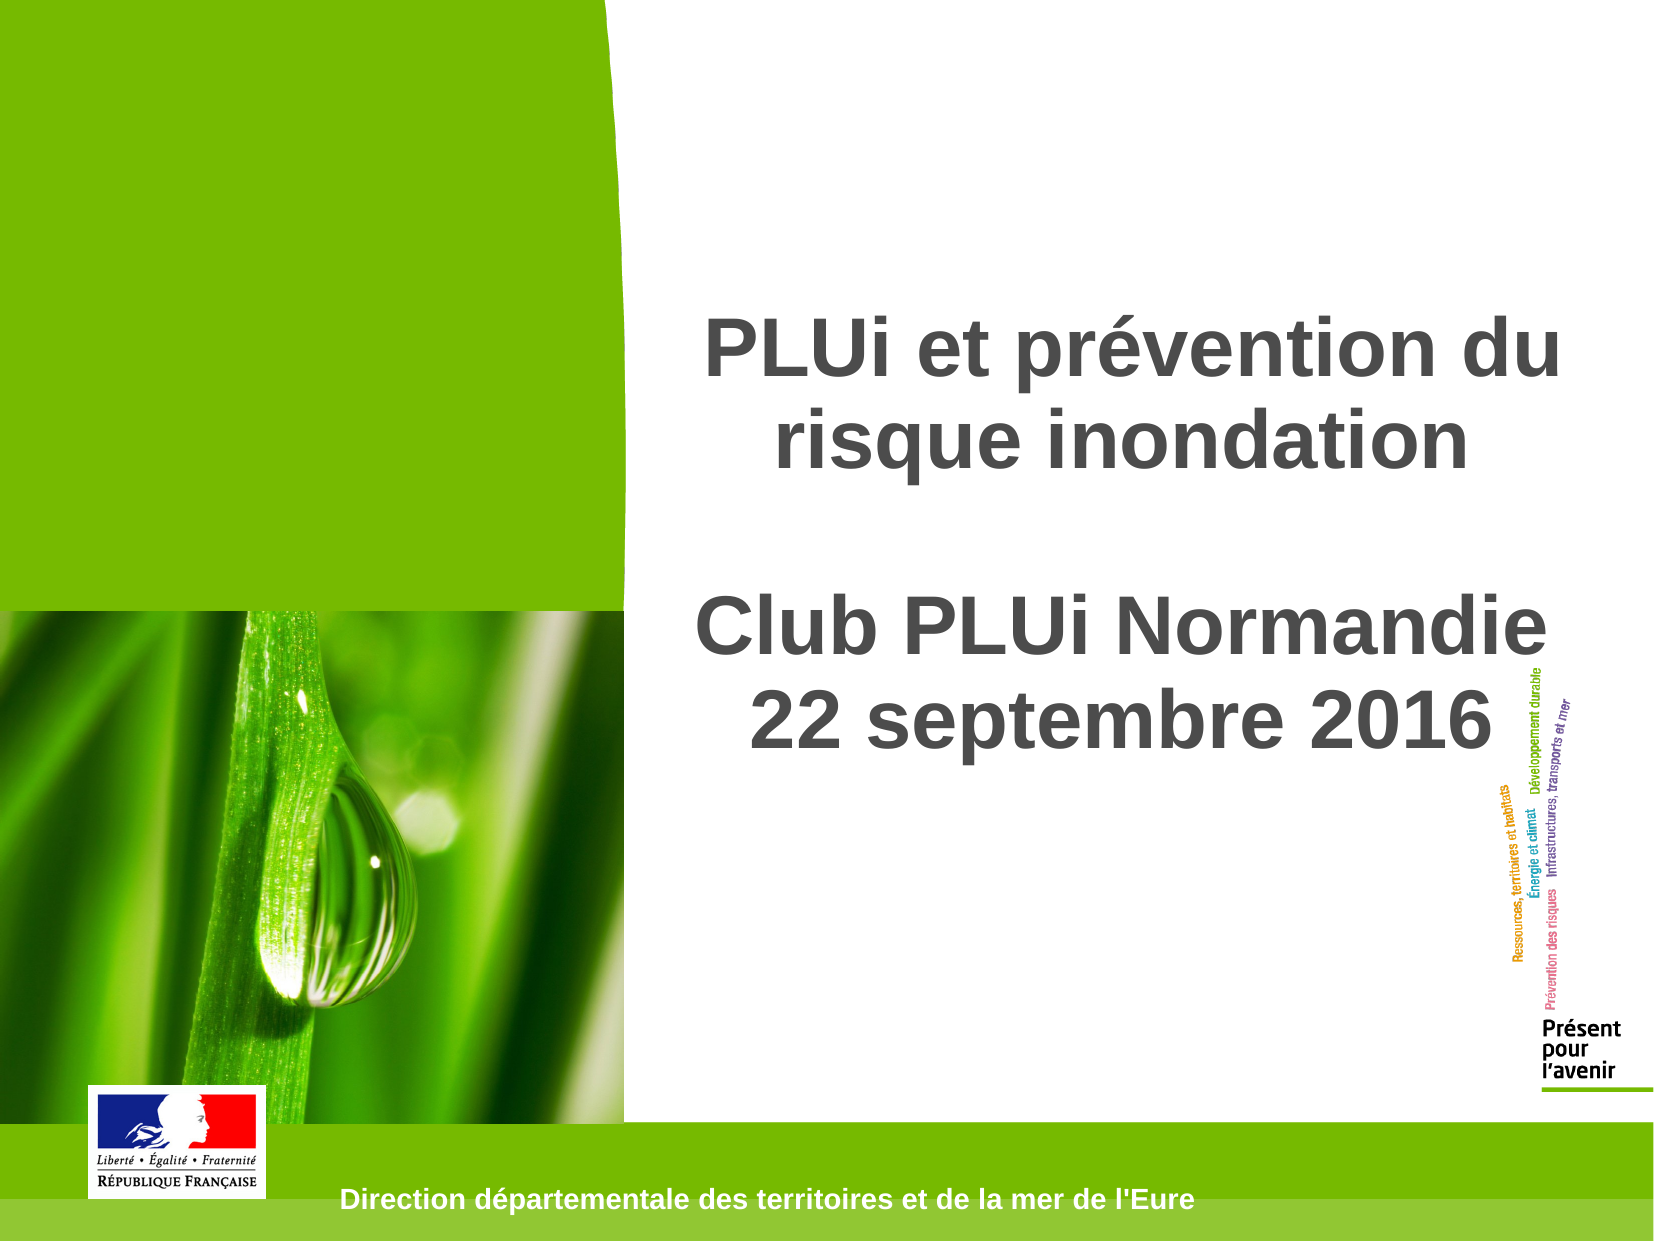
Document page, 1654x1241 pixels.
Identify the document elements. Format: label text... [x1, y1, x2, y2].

picture [0, 0, 1654, 1241]
title PLUi et prévention du risque inondation Club PLUi Normandie 22 septembre 2016 [649, 269, 1595, 798]
text_box Direction départementale des territoires et de la mer de l'Eure [324, 1181, 1536, 1241]
